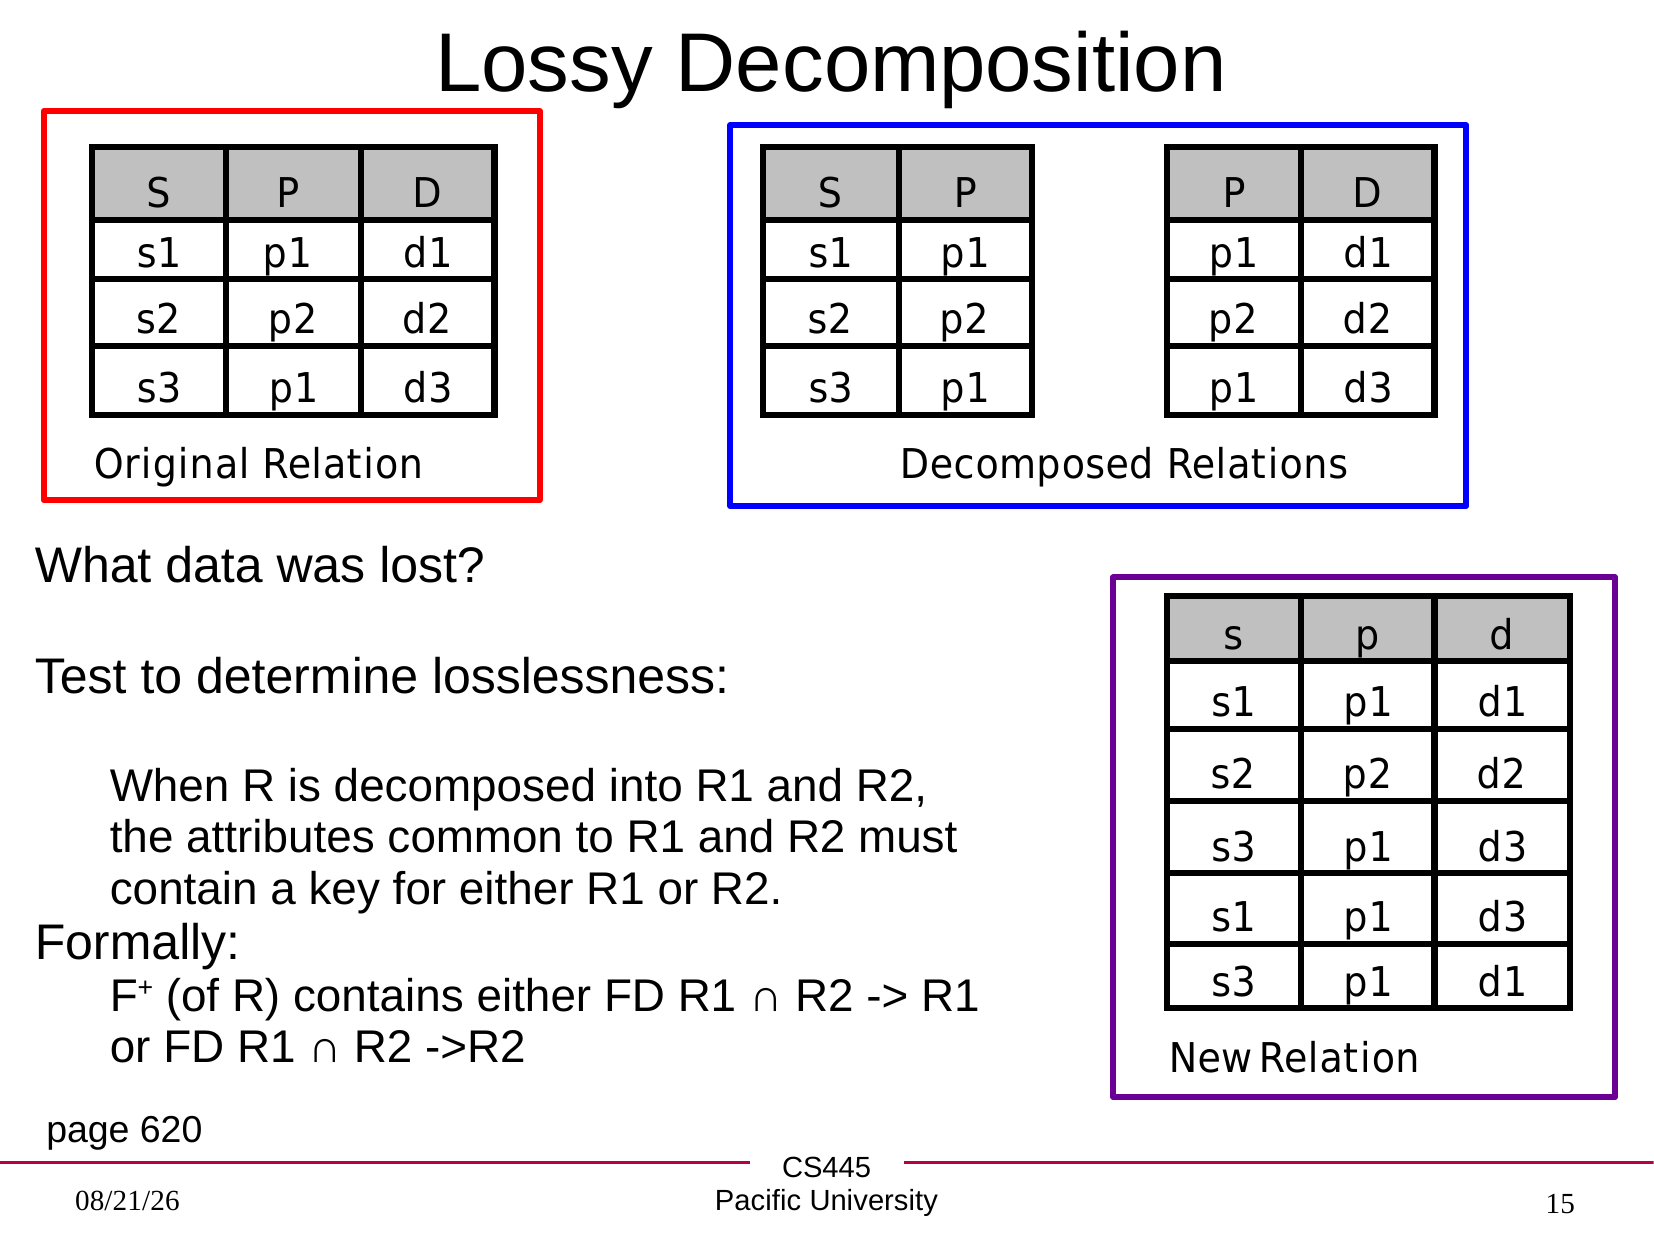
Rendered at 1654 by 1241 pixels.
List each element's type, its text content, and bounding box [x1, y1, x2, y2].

chart [86, 142, 1575, 1113]
chart [86, 142, 537, 497]
title Lossy Decomposition [86, 11, 1576, 113]
chart [733, 142, 1463, 503]
text_box What data was lost? Test to determine losslessness: When R is decomposed into R1 and R2, the attributes common to R1 and R2 must contain a key for either R1 or R2. Formally: F+ (of R) contains either FD R1 ∩ R2 -> R1 or FD R1 ∩ R2 ->R2 [19, 529, 1046, 1104]
chart [1116, 580, 1575, 1094]
text_box page 620 [31, 1101, 219, 1159]
